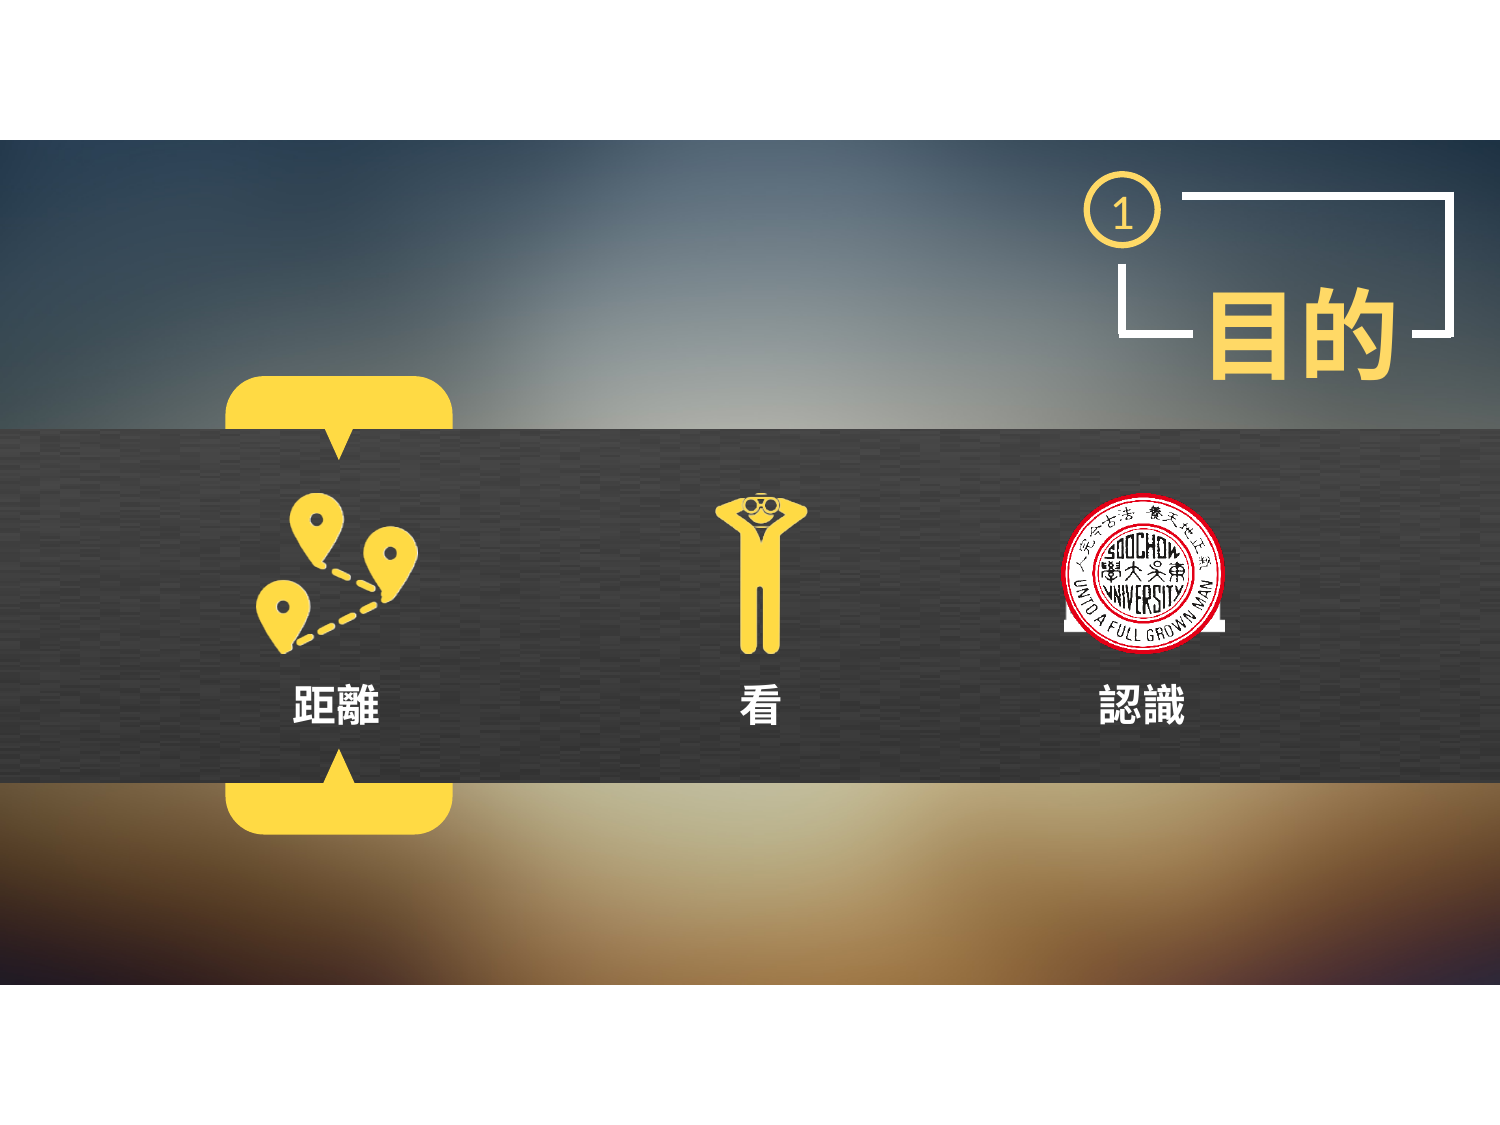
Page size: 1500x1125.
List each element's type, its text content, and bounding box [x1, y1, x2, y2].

picture [0, 140, 1500, 985]
text_box 距離 [277, 670, 397, 739]
text_box 目的 [1184, 265, 1418, 402]
text_box 看 [724, 670, 799, 739]
text_box [226, 751, 452, 834]
text_box [226, 377, 452, 458]
text_box 1 [1094, 172, 1151, 248]
text_box 認識 [1083, 670, 1203, 739]
